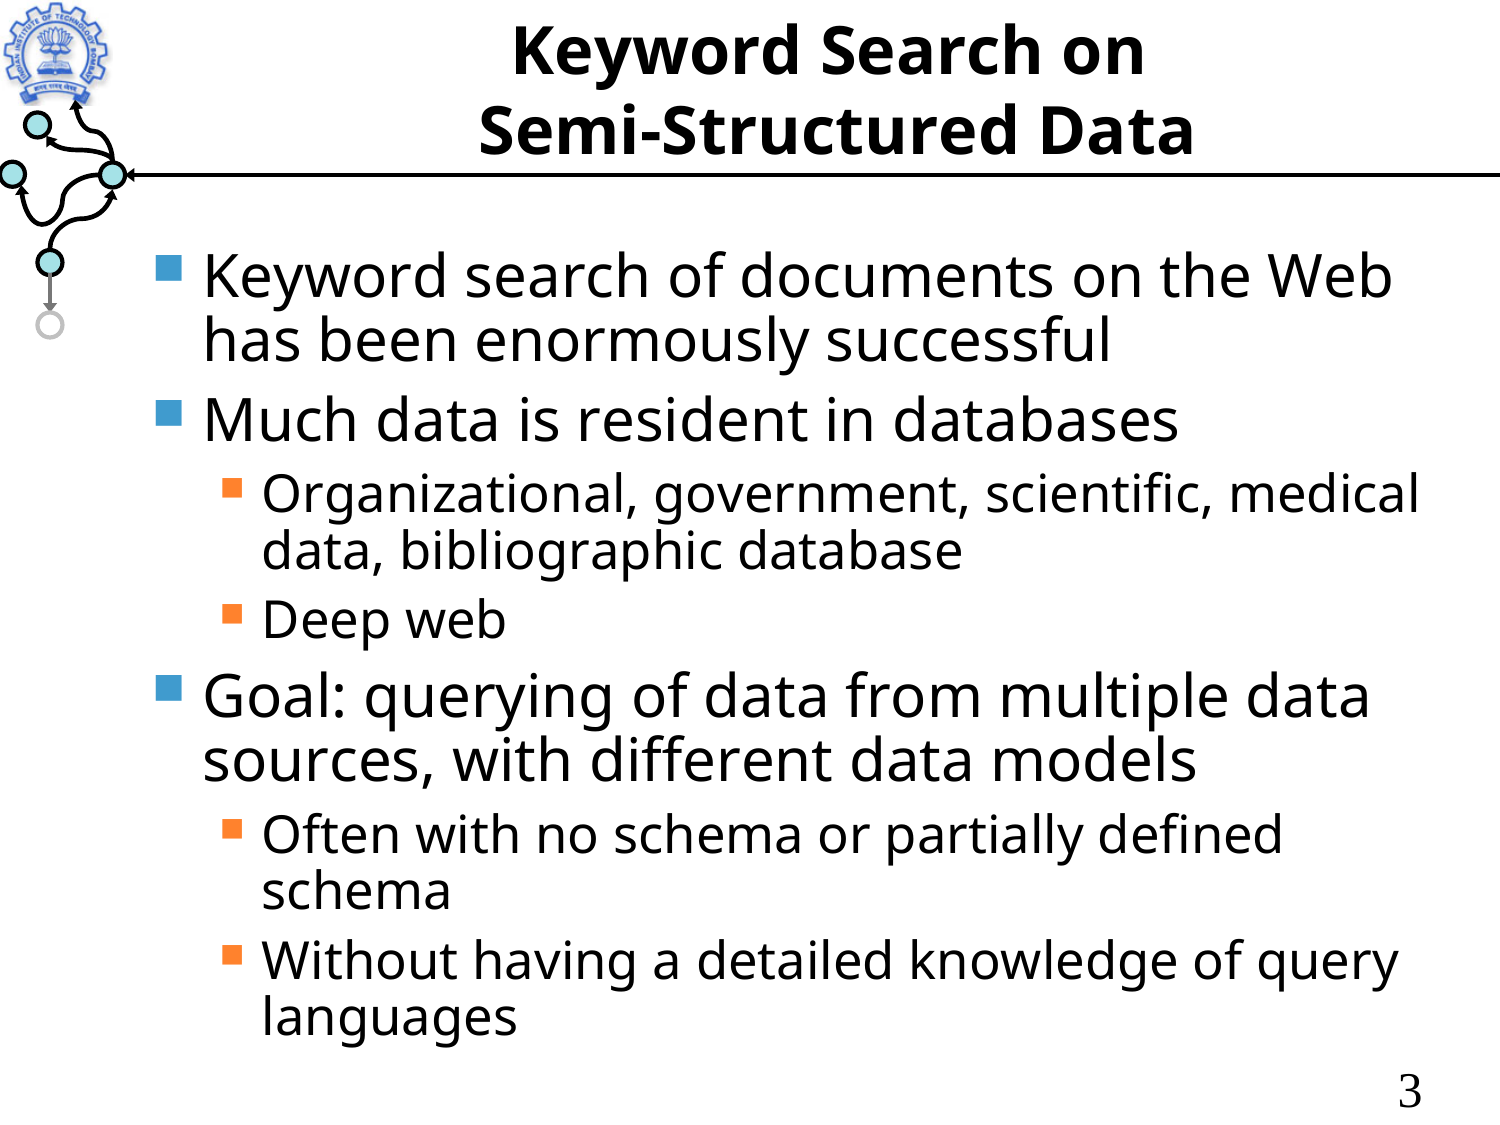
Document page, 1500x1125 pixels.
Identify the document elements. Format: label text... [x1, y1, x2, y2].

list Keyword search of documents on the Web has been enormously successful Much data is resident in databases Organizational, government, scientific, medical data, bibliographic database Deep web Goal: querying of data from multiple data sources, with different data models Often with no schema or partially defined schema Without having a detailed knowledge of query languages [137, 237, 1450, 1063]
title Keyword Search on Semi-Structured Data [200, 12, 1476, 163]
picture [0, 0, 113, 106]
